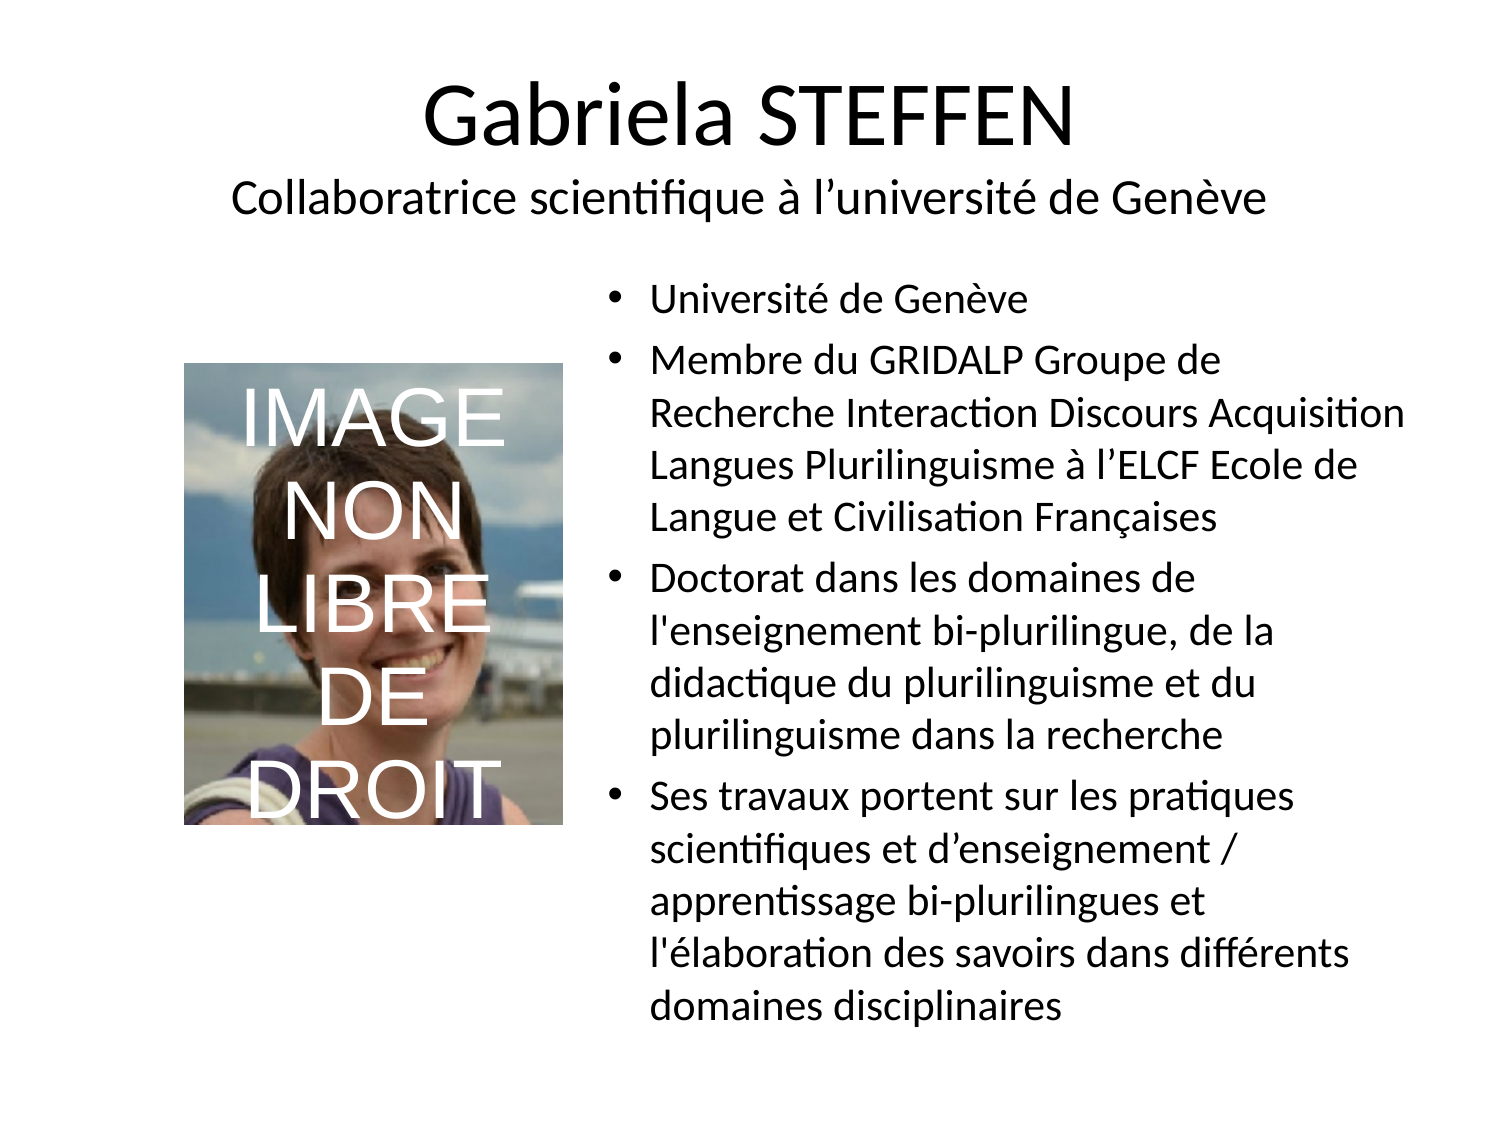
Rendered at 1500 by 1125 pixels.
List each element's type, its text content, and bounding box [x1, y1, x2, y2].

picture [184, 363, 563, 825]
list Université de Genève Membre du GRIDALP Groupe de Recherche Interaction Discours Acquisition Langues Plurilinguisme à l’ELCF Ecole de Langue et Civilisation Françaises Doctorat dans les domaines de l'enseignement bi-plurilingue, de la didactique du plurilinguisme et du plurilinguisme dans la recherche Ses travaux portent sur les pratiques scientifiques et d’enseignement / apprentissage bi-plurilingues et l'élaboration des savoirs dans différents domaines disciplinaires [592, 262, 1425, 1063]
title Gabriela STEFFEN Collaboratrice scientifique à l’université de Genève [75, 45, 1425, 233]
